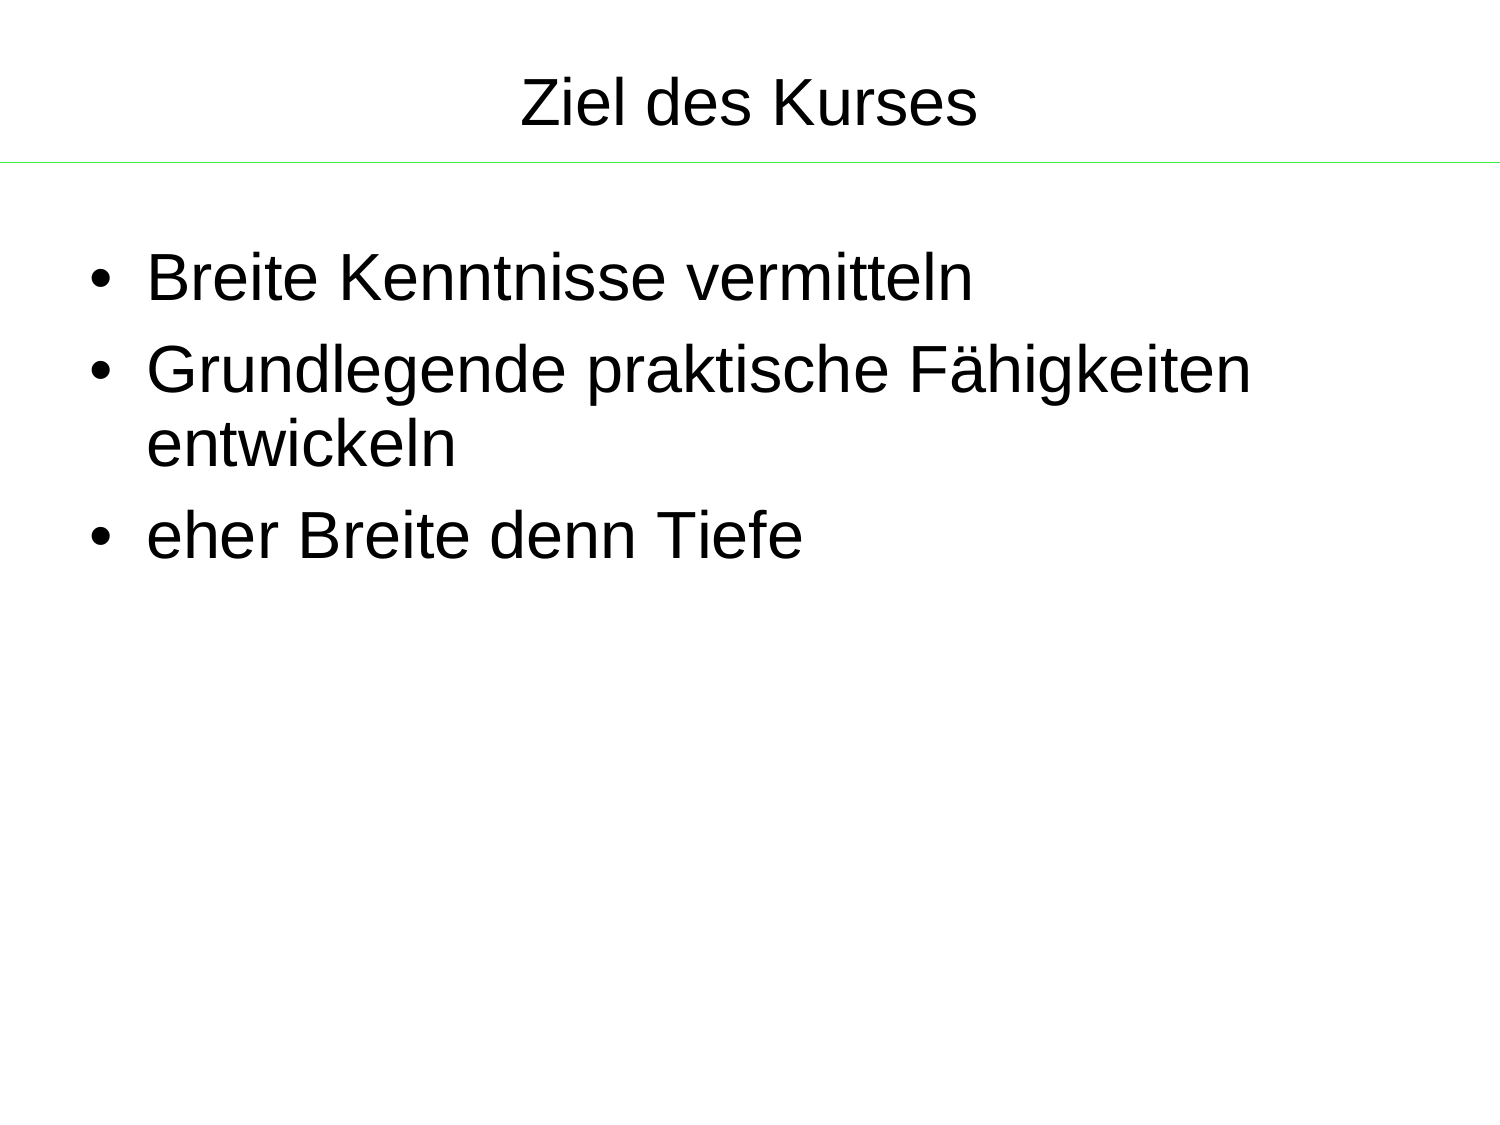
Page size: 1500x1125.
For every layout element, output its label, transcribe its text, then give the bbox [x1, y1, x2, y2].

list Breite Kenntnisse vermitteln Grundlegende praktische Fähigkeiten entwickeln eher Breite denn Tiefe [75, 232, 1426, 1071]
title Ziel des Kurses [75, 49, 1426, 155]
